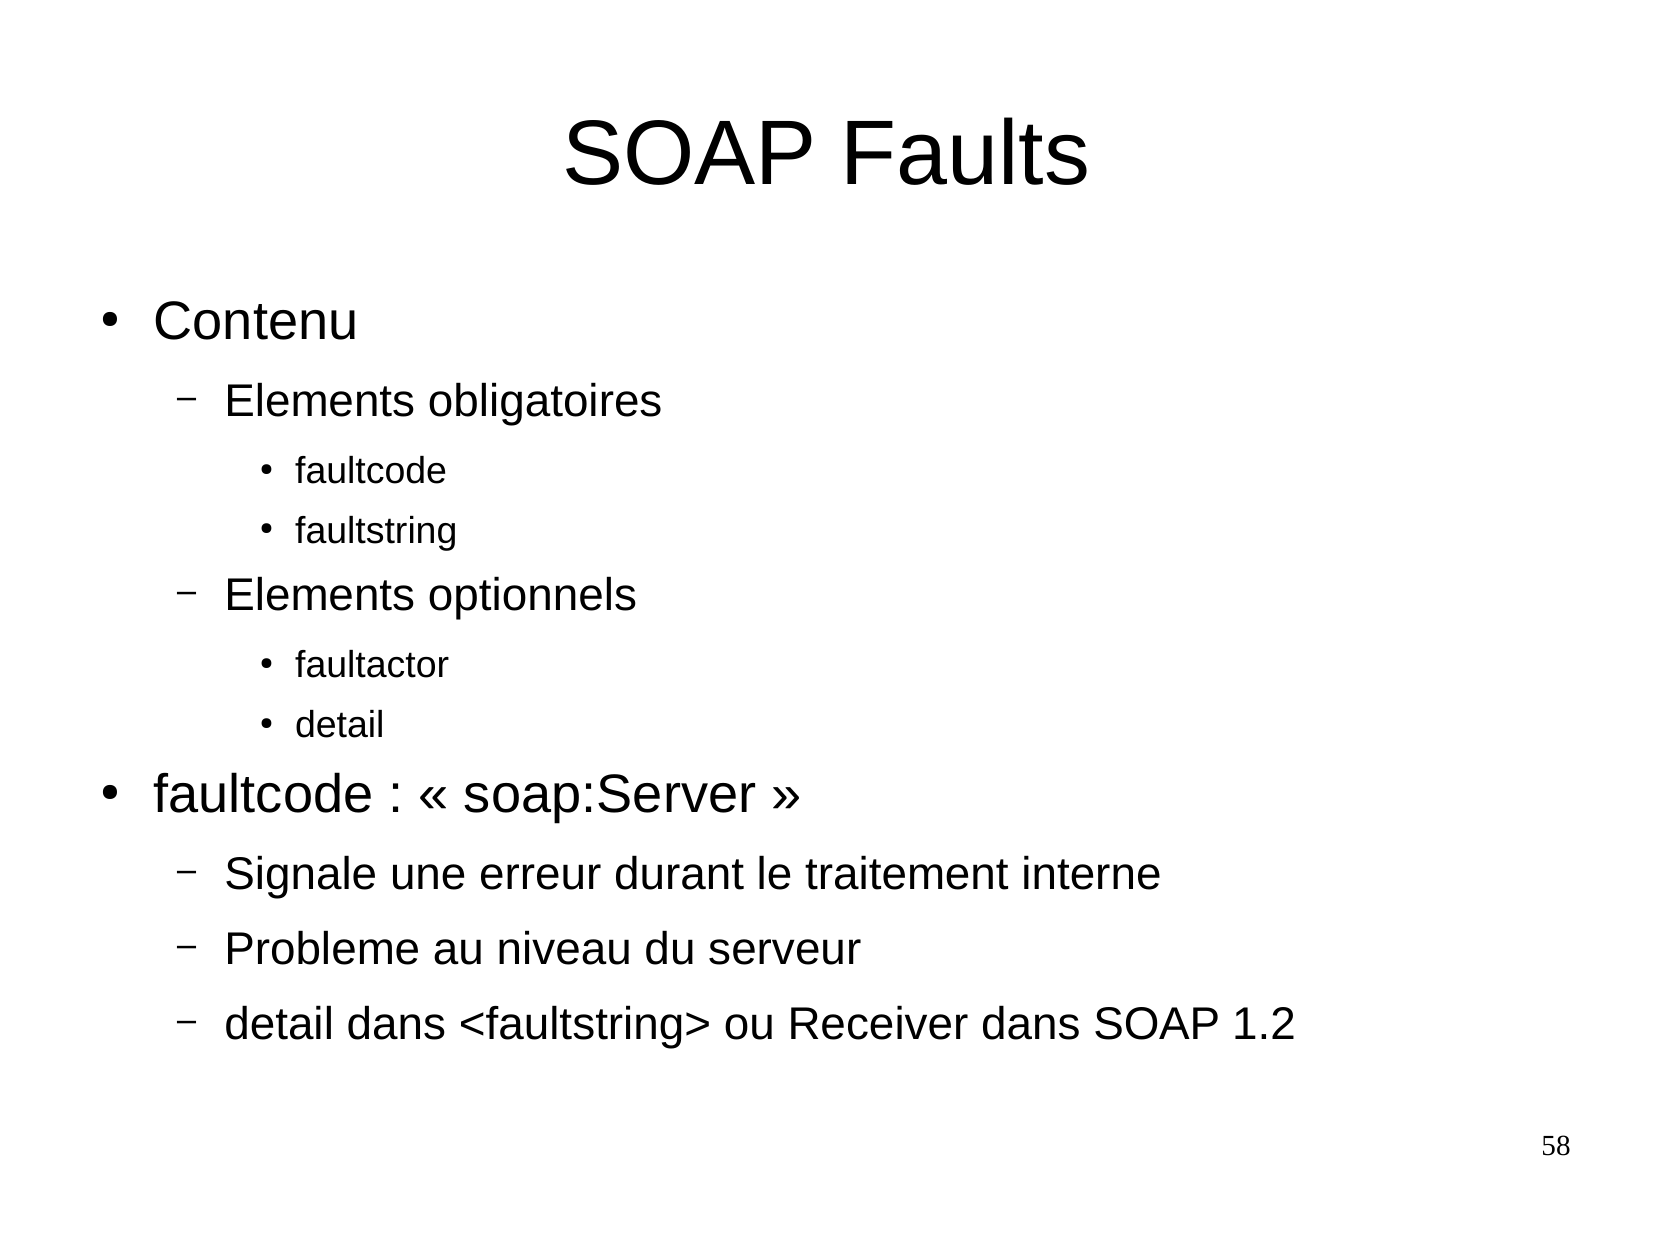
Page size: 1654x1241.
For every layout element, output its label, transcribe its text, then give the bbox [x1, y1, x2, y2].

list Contenu Elements obligatoires faultcode faultstring Elements optionnels faultactor detail faultcode : « soap:Server » Signale une erreur durant le traitement interne Probleme au niveau du serveur detail dans <faultstring> ou Receiver dans SOAP 1.2 [82, 290, 1571, 1094]
title SOAP Faults [82, 56, 1571, 250]
